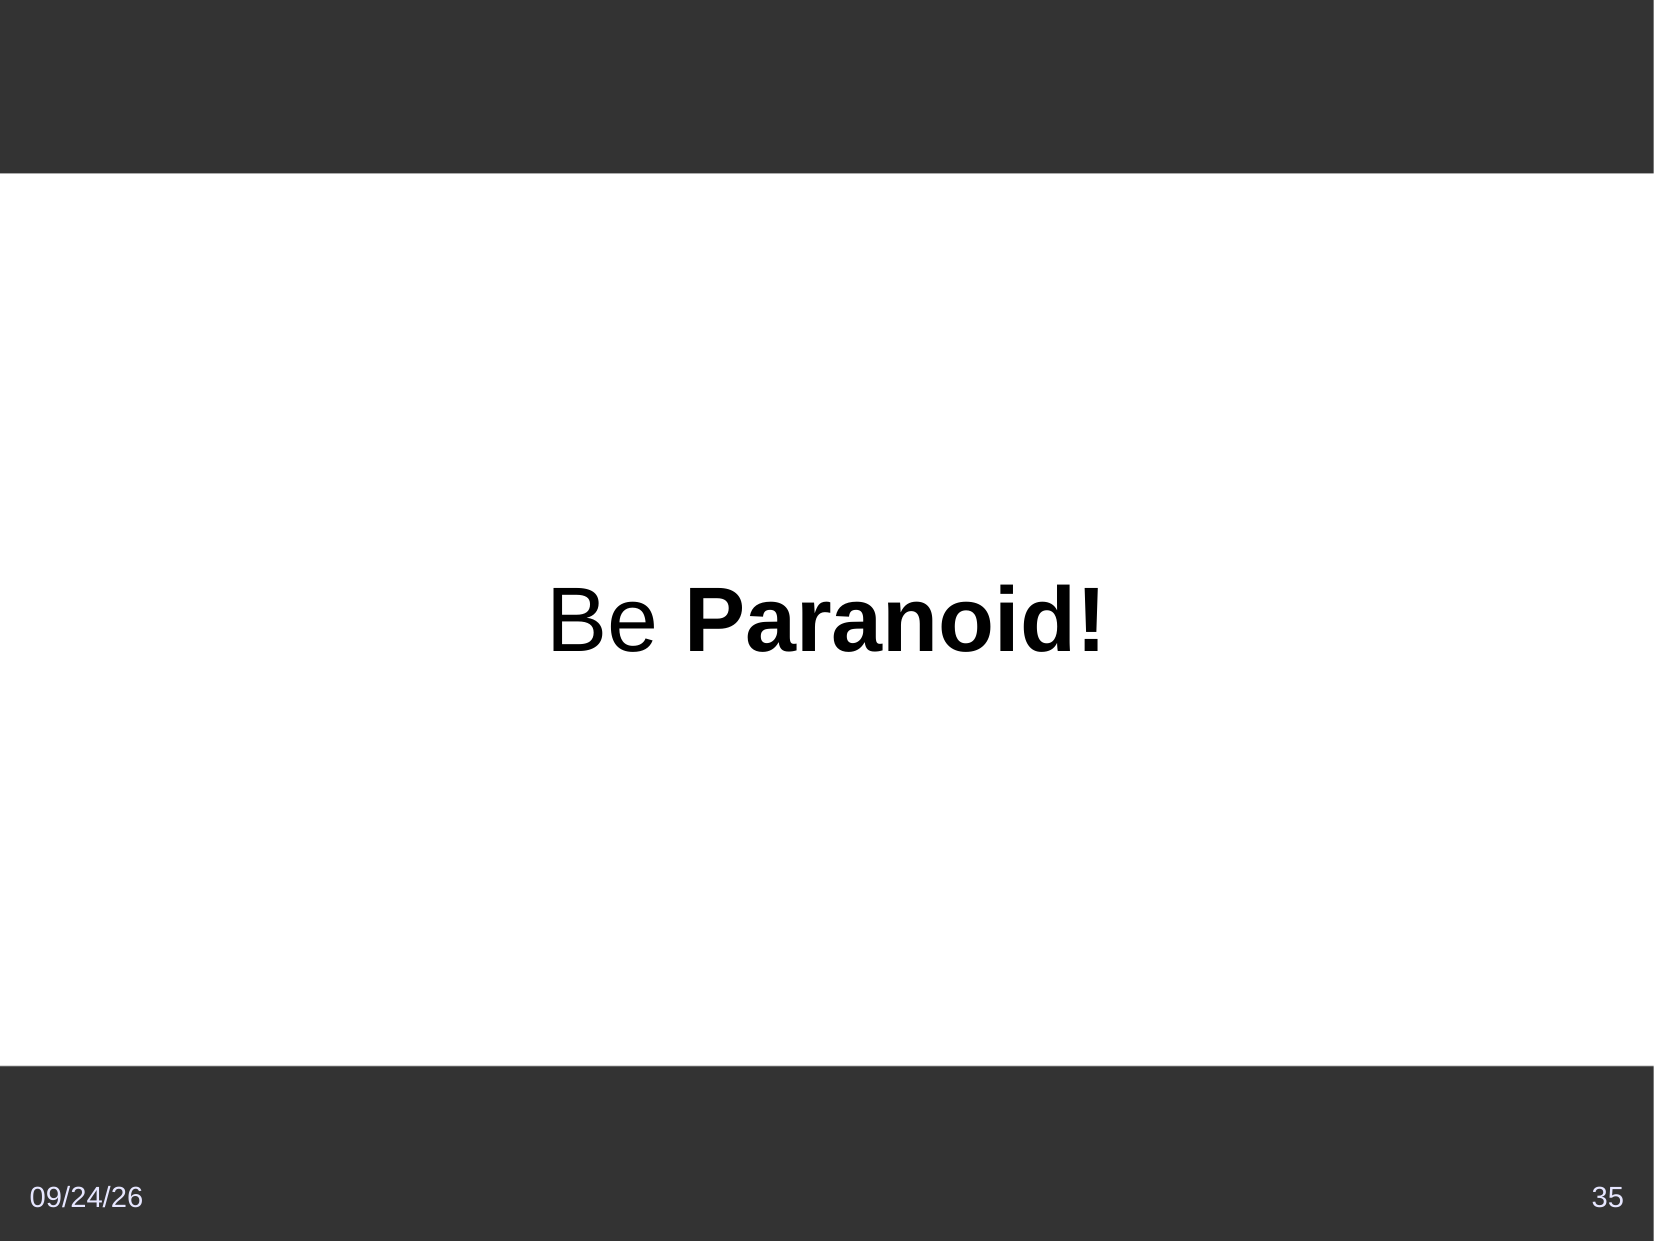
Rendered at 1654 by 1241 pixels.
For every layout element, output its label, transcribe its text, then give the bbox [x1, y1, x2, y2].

subtitle Be Paranoid! [29, 214, 1625, 1027]
picture [0, 0, 1654, 1241]
